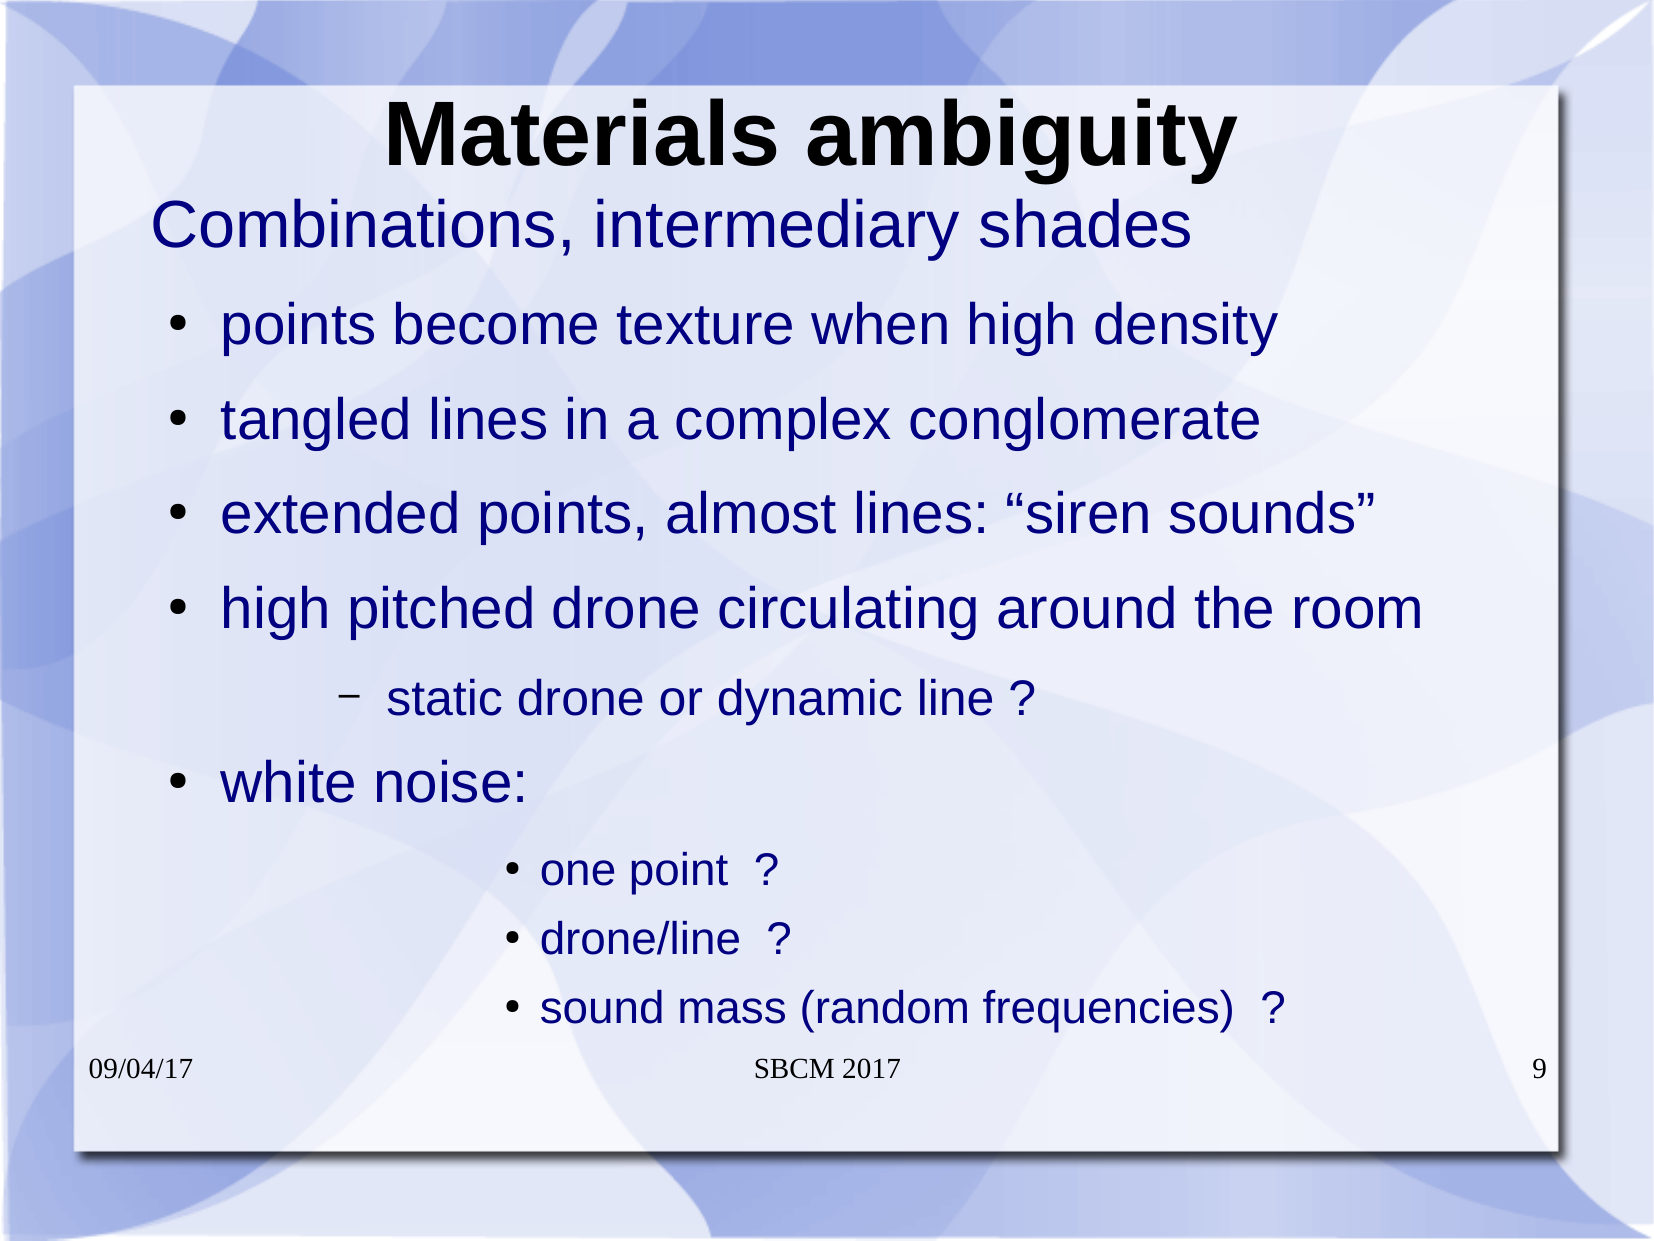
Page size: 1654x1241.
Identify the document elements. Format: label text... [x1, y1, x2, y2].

picture [0, 0, 1654, 1241]
title Materials ambiguity [84, 37, 1538, 230]
list Combinations, intermediary shades points become texture when high density tangled lines in a complex conglomerate extended points, almost lines: “siren sounds” high pitched drone circulating around the room static drone or dynamic line ? white noise: one point ? drone/line ? sound mass (random frequencies) ? [150, 187, 1509, 1033]
